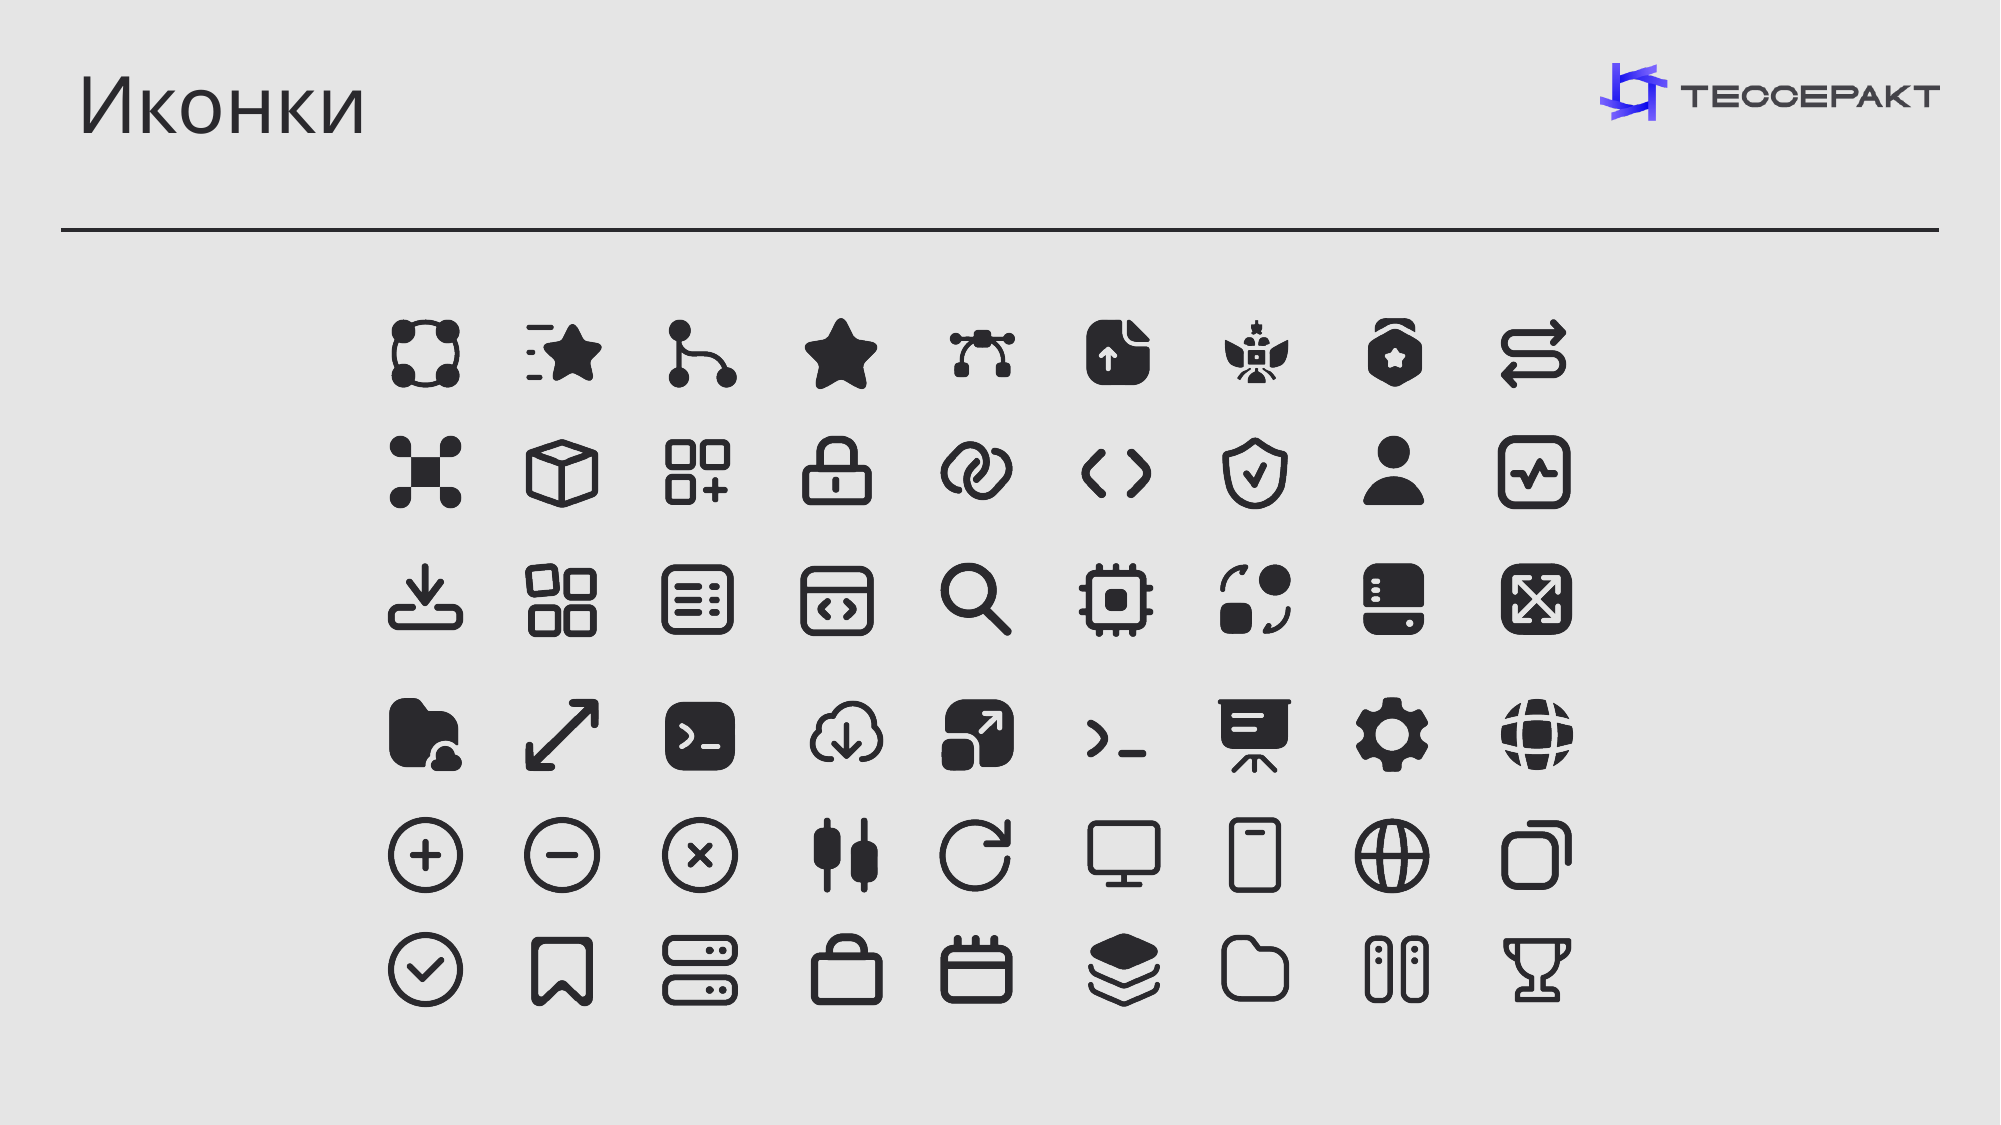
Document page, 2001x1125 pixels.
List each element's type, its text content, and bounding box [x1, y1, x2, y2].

picture [386, 815, 465, 895]
picture [936, 560, 1016, 639]
picture [1358, 930, 1437, 1010]
picture [1355, 432, 1434, 512]
picture [660, 930, 740, 1010]
picture [807, 815, 886, 895]
picture [1352, 695, 1432, 774]
picture [937, 695, 1017, 774]
picture [1084, 695, 1164, 774]
picture [1078, 314, 1158, 393]
picture [522, 560, 602, 639]
picture [1084, 930, 1164, 1010]
picture [1355, 560, 1434, 639]
picture [1215, 695, 1294, 774]
picture [386, 695, 465, 774]
picture [658, 560, 737, 639]
picture [807, 695, 886, 774]
picture [797, 432, 877, 512]
picture [936, 815, 1015, 895]
picture [1084, 815, 1164, 895]
picture [524, 314, 604, 393]
picture [1352, 815, 1432, 895]
picture [1076, 560, 1156, 639]
picture [1355, 314, 1435, 393]
picture [522, 815, 602, 895]
picture [658, 432, 737, 512]
picture [522, 432, 602, 512]
picture [807, 930, 886, 1010]
picture [1497, 695, 1577, 774]
title Иконки [60, 63, 1445, 159]
picture [801, 314, 881, 393]
picture [386, 560, 465, 639]
picture [386, 314, 465, 393]
picture [937, 432, 1016, 512]
picture [386, 930, 465, 1010]
picture [797, 560, 877, 639]
picture [1600, 63, 1940, 121]
picture [1215, 560, 1295, 639]
picture [1494, 432, 1573, 512]
picture [1497, 815, 1576, 895]
picture [1214, 815, 1294, 895]
picture [1497, 560, 1576, 639]
picture [1217, 314, 1296, 393]
picture [663, 314, 742, 393]
picture [1497, 930, 1576, 1010]
picture [940, 314, 1019, 393]
picture [1494, 314, 1573, 393]
picture [937, 930, 1016, 1010]
picture [1215, 930, 1295, 1010]
picture [660, 695, 740, 774]
picture [522, 695, 602, 774]
picture [660, 815, 740, 895]
picture [1215, 432, 1295, 512]
picture [386, 432, 465, 512]
picture [522, 930, 602, 1010]
picture [1076, 432, 1156, 512]
